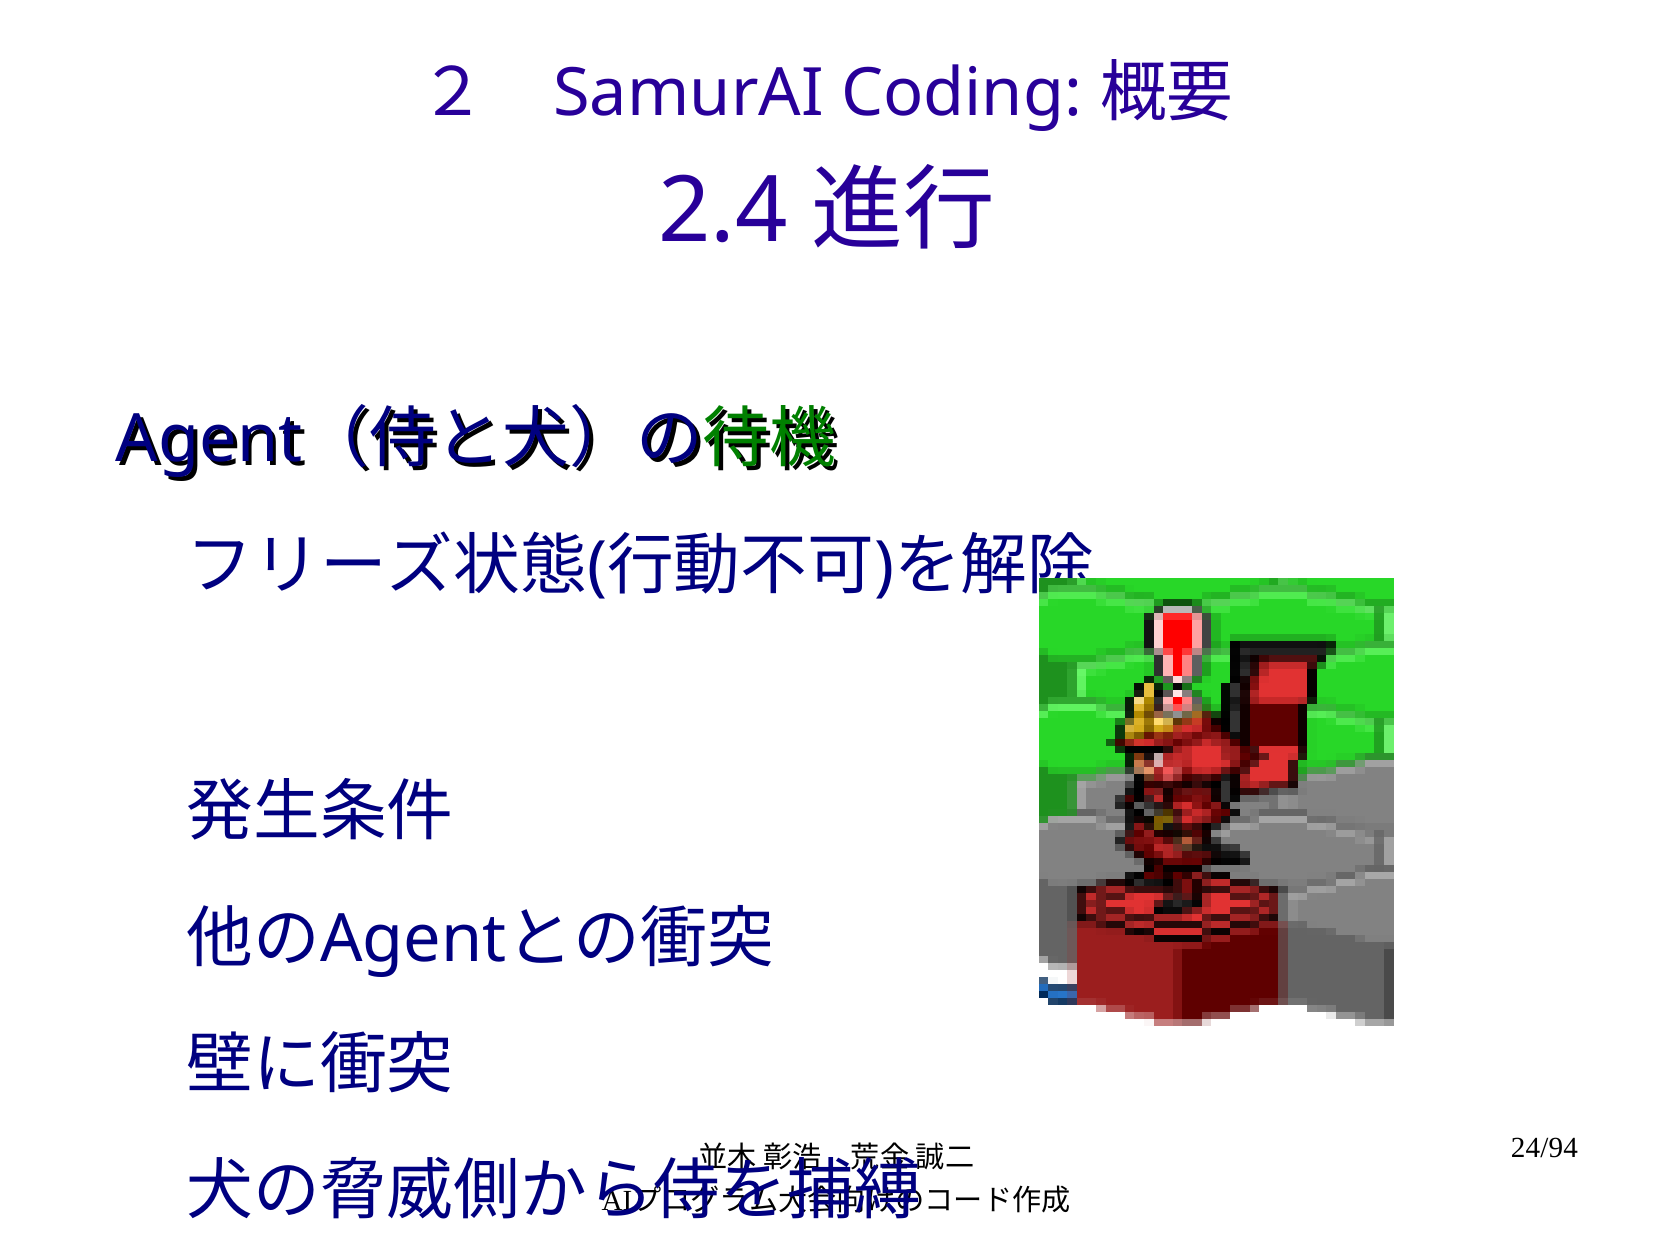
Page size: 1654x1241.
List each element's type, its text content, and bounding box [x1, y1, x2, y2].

title ２ SamurAI Coding: 概要 2.4 進行 [82, 49, 1571, 257]
list Agent（侍と犬）の待機 フリーズ状態(行動不可)を解除 発生条件 他のAgentとの衝突 壁に衝突 犬の脅威側から侍を捕縛 [115, 263, 1571, 1005]
picture [1039, 578, 1394, 1040]
